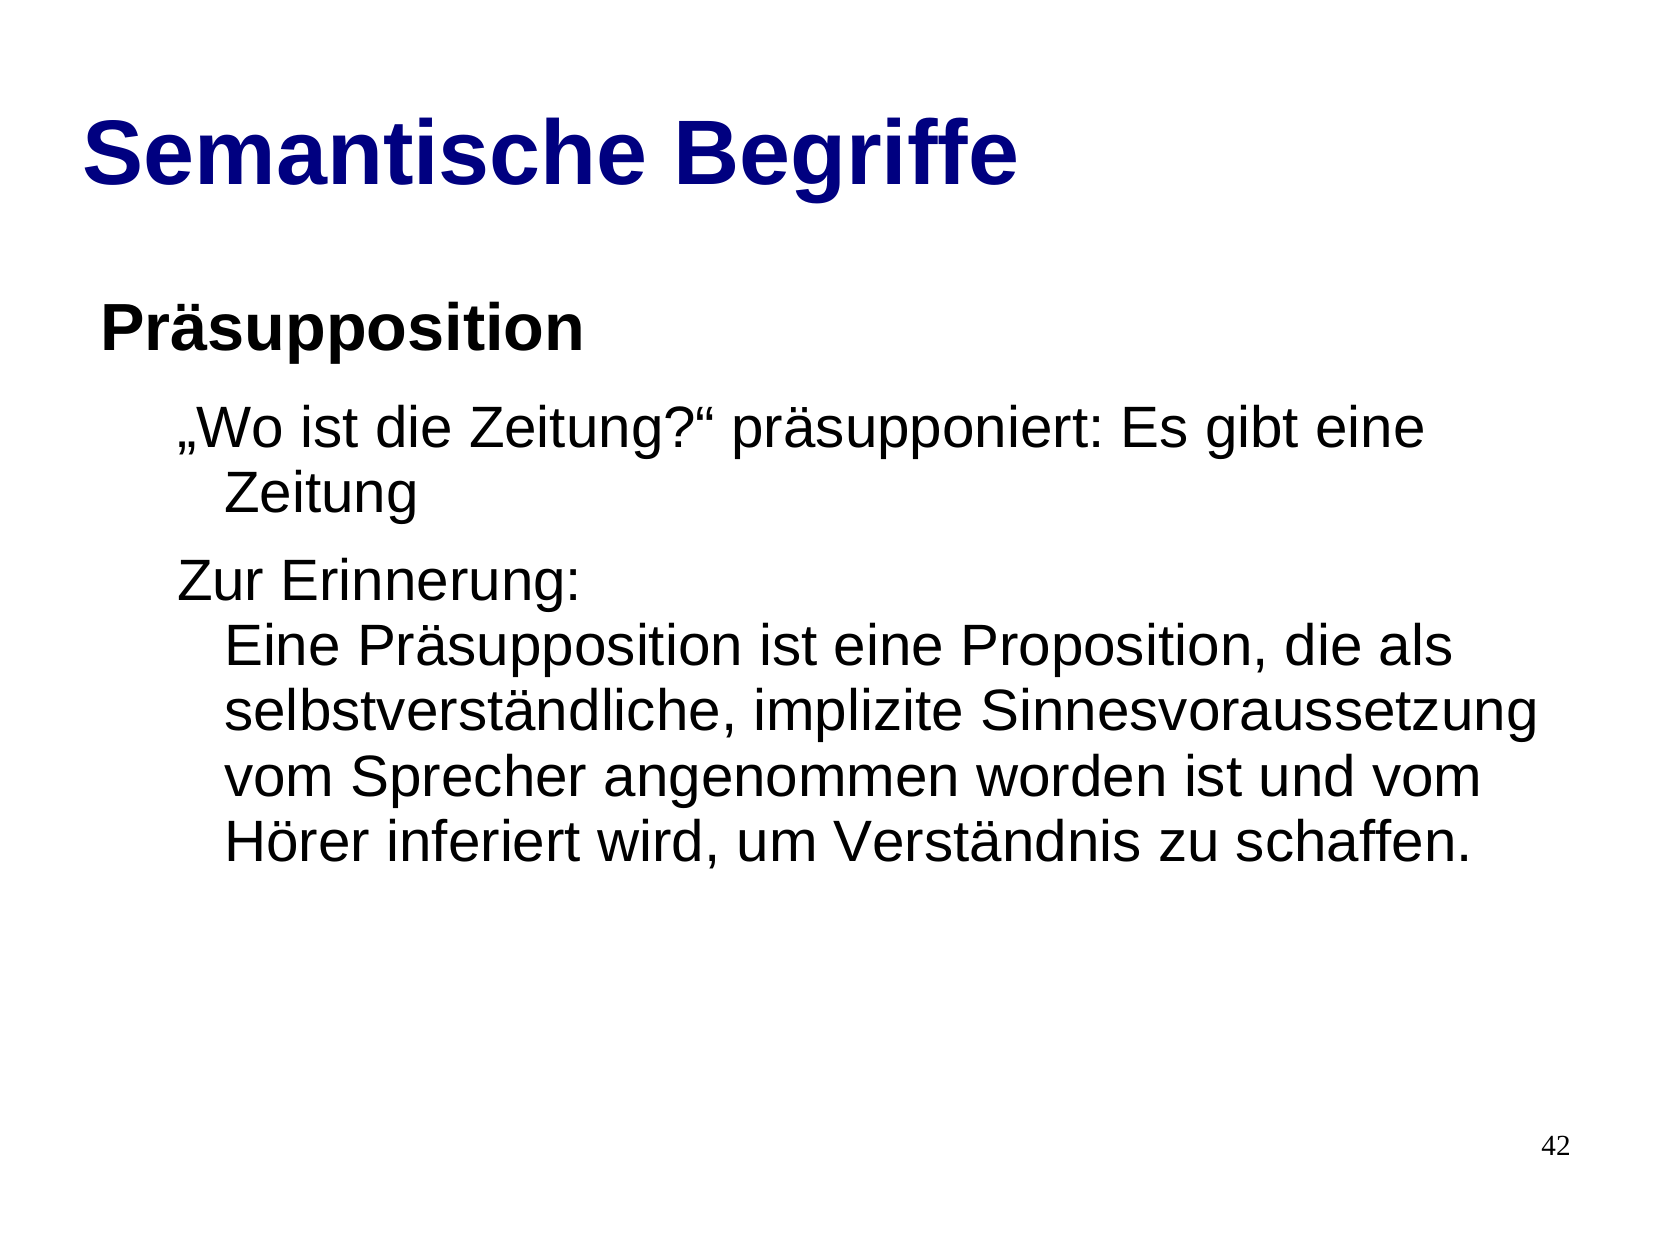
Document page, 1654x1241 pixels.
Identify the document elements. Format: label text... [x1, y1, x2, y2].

list Präsupposition „Wo ist die Zeitung?“ präsupponiert: Es gibt eine Zeitung Zur Erinnerung: Eine Präsupposition ist eine Proposition, die als selbstverständliche, implizite Sinnesvoraussetzung vom Sprecher angenommen worden ist und vom Hörer inferiert wird, um Verständnis zu schaffen. [82, 290, 1571, 1094]
title Semantische Begriffe [82, 56, 1571, 250]
